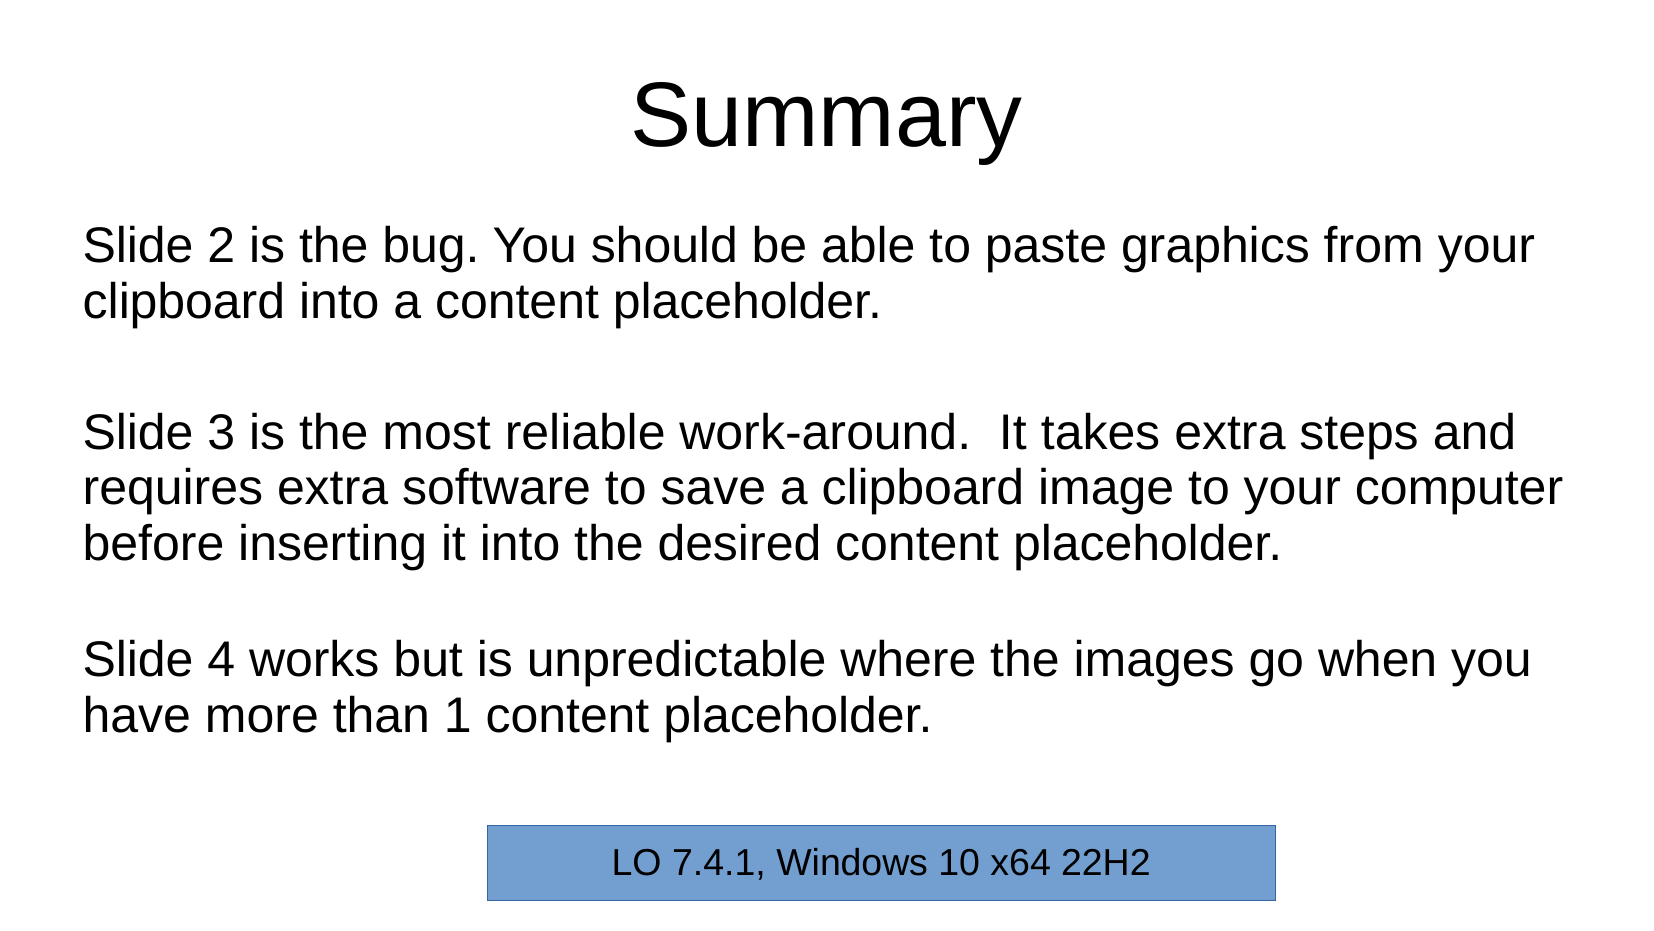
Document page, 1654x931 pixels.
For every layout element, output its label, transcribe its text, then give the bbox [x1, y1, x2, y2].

subtitle Slide 2 is the bug. You should be able to paste graphics from your clipboard into a content placeholder. Slide 3 is the most reliable work-around. It takes extra steps and requires extra software to save a clipboard image to your computer before inserting it into the desired content placeholder. Slide 4 works but is unpredictable where the images go when you have more than 1 content placeholder. [82, 217, 1571, 758]
title Summary [82, 37, 1571, 193]
text_box LO 7.4.1, Windows 10 x64 22H2 [487, 825, 1276, 901]
